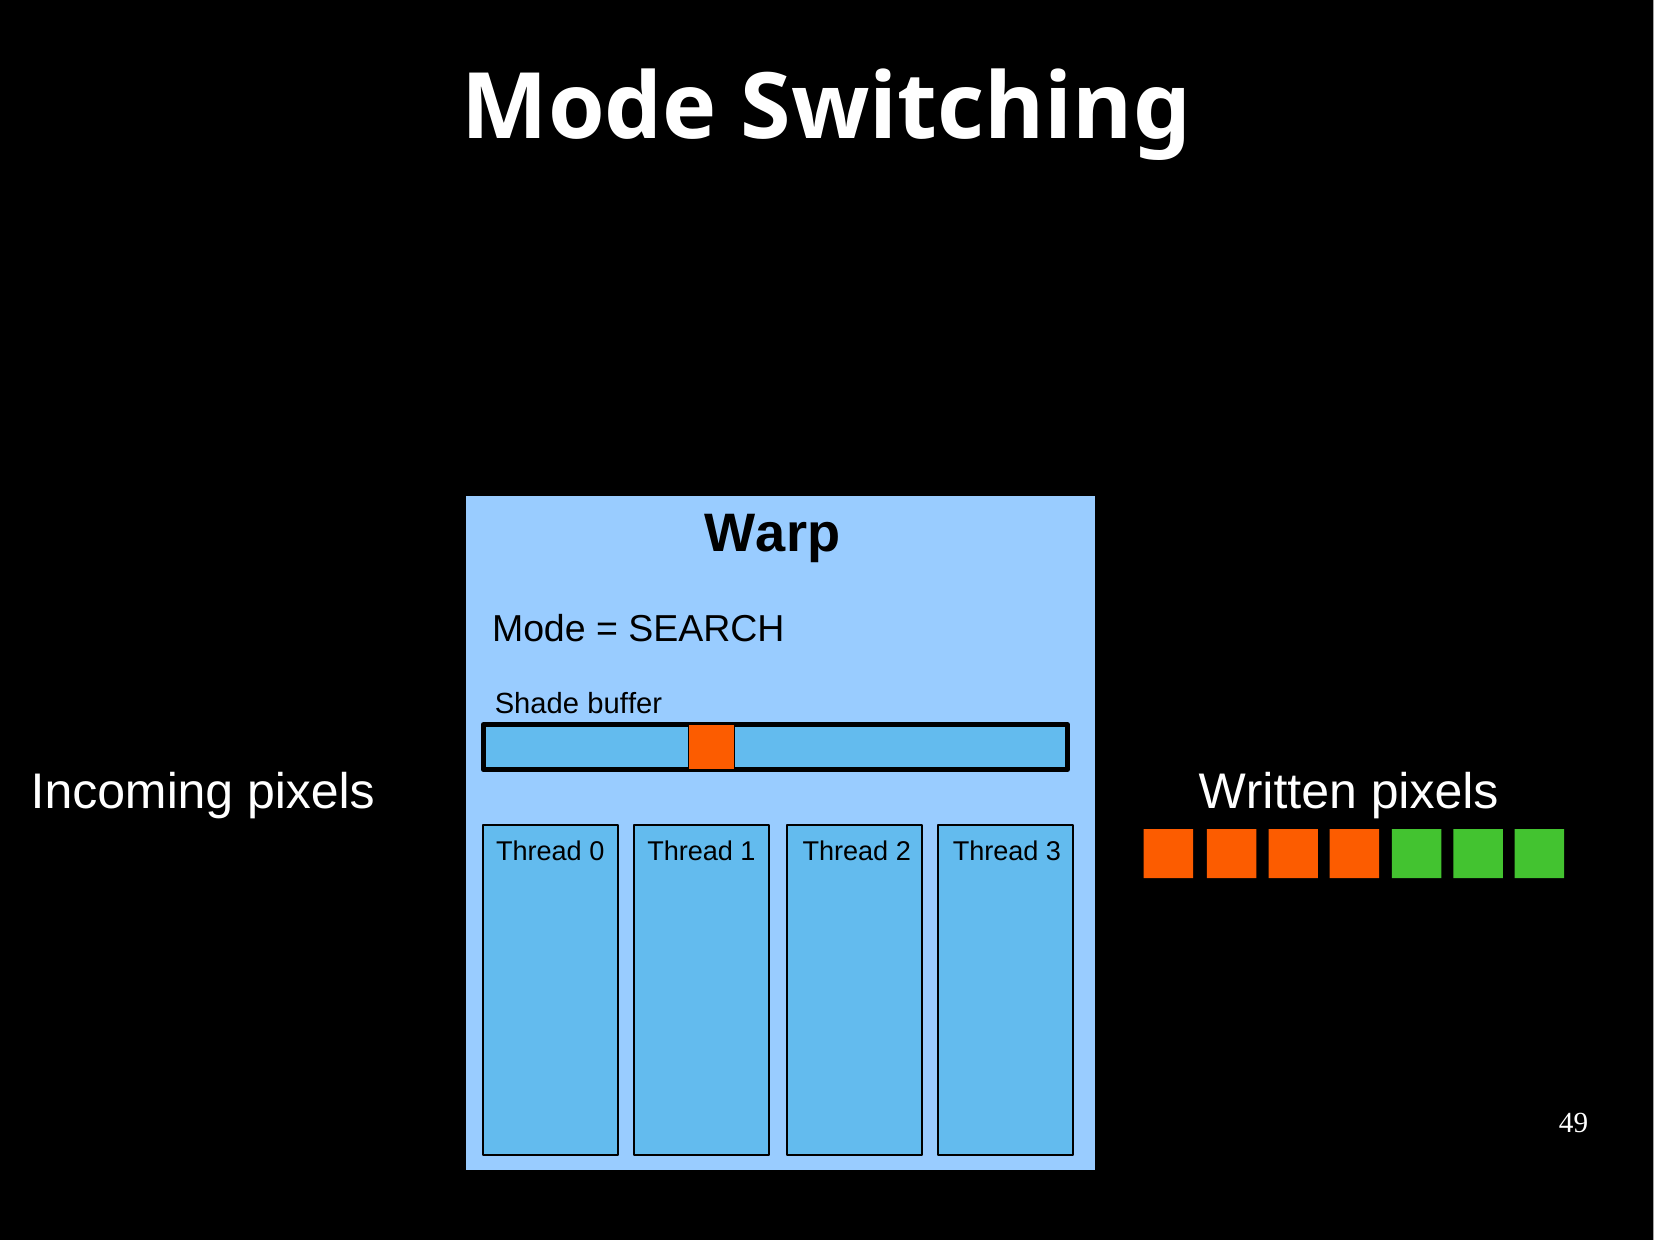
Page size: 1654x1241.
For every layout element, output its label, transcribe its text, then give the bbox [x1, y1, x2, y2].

text_box Incoming pixels [15, 756, 406, 865]
title Mode Switching [0, 0, 1654, 207]
text_box [1268, 865, 1318, 879]
text_box Thread 1 [632, 828, 776, 874]
text_box Thread 0 [481, 828, 625, 874]
text_box Shade buffer [480, 679, 766, 737]
text_box [1391, 865, 1442, 879]
text_box [1206, 865, 1257, 879]
text_box [1514, 865, 1565, 879]
text_box [465, 495, 1096, 1171]
text_box Mode = SEARCH [477, 600, 808, 657]
text_box Thread 3 [938, 828, 1082, 874]
text_box Warp [690, 495, 991, 571]
text_box [1329, 865, 1380, 879]
text_box [1143, 829, 1194, 879]
text_box Written pixels [1183, 756, 1574, 865]
text_box Thread 2 [787, 828, 932, 874]
text_box [1453, 865, 1503, 879]
